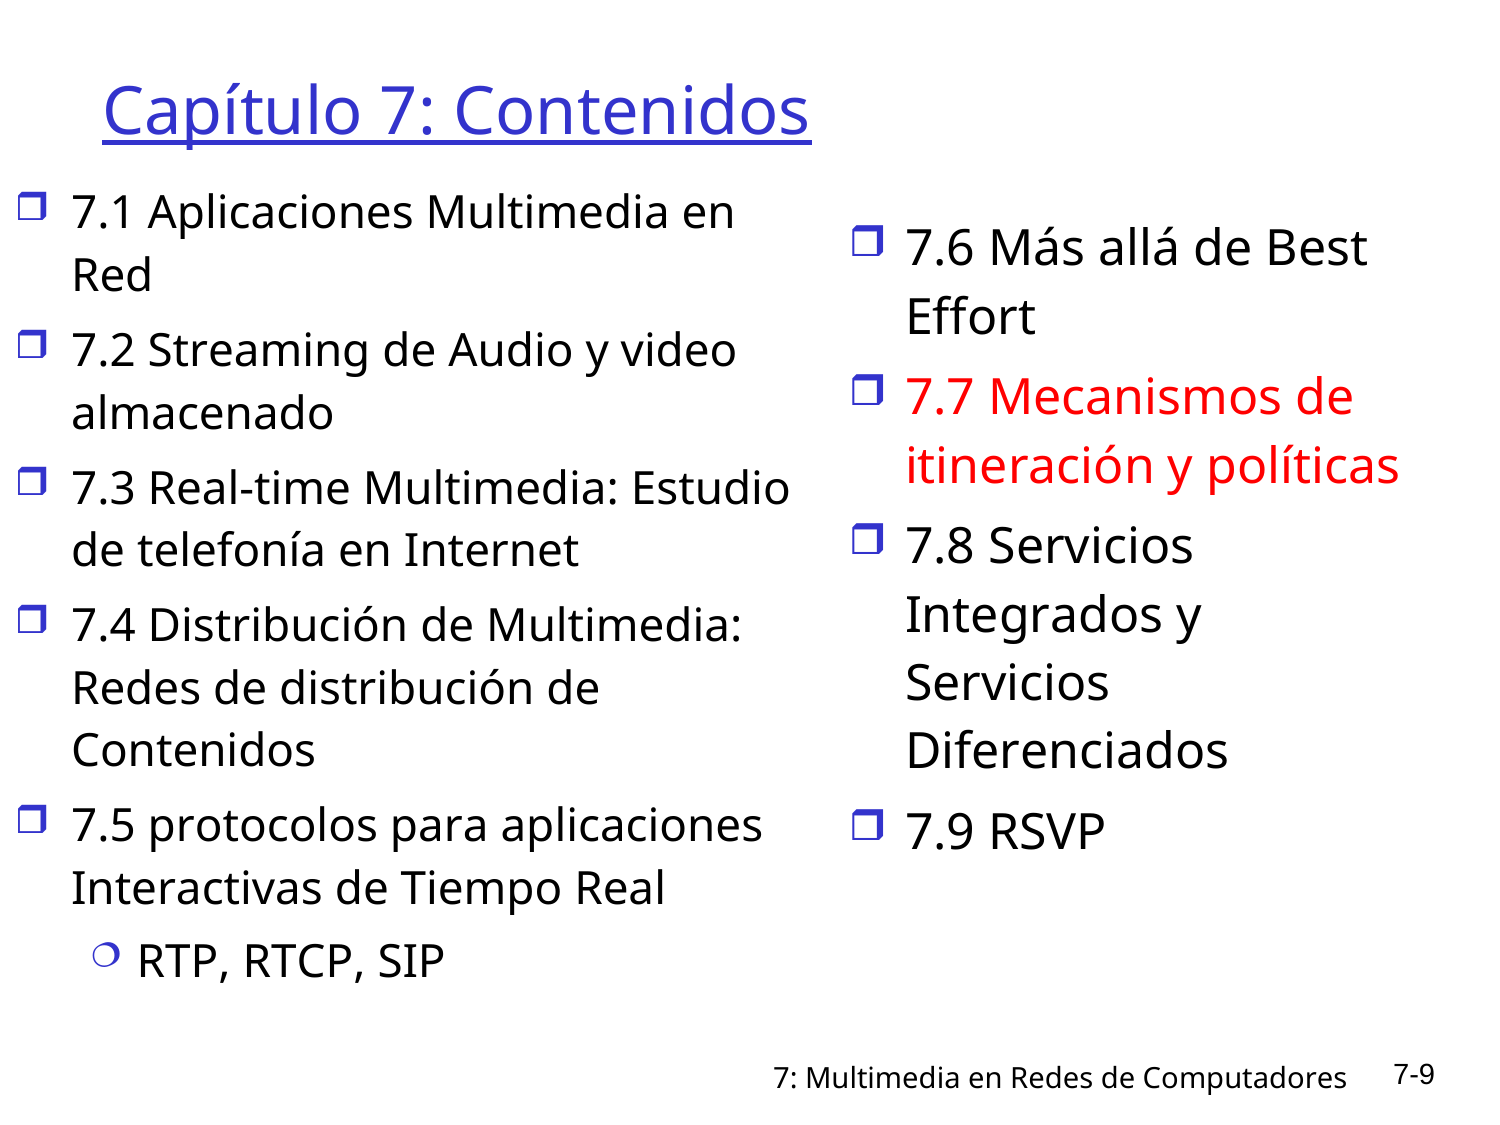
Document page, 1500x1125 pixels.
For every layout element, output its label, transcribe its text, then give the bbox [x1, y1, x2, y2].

list 7.1 Aplicaciones Multimedia en Red 7.2 Streaming de Audio y video almacenado 7.3 Real-time Multimedia: Estudio de telefonía en Internet 7.4 Distribución de Multimedia: Redes de distribución de Contenidos 7.5 protocolos para aplicaciones Interactivas de Tiempo Real RTP, RTCP, SIP [0, 172, 824, 978]
list 7.6 Más allá de Best Effort 7.7 Mecanismos de itineración y políticas 7.8 Servicios Integrados y Servicios Diferenciados 7.9 RSVP [834, 204, 1430, 968]
title Capítulo 7: Contenidos [87, 37, 1363, 181]
